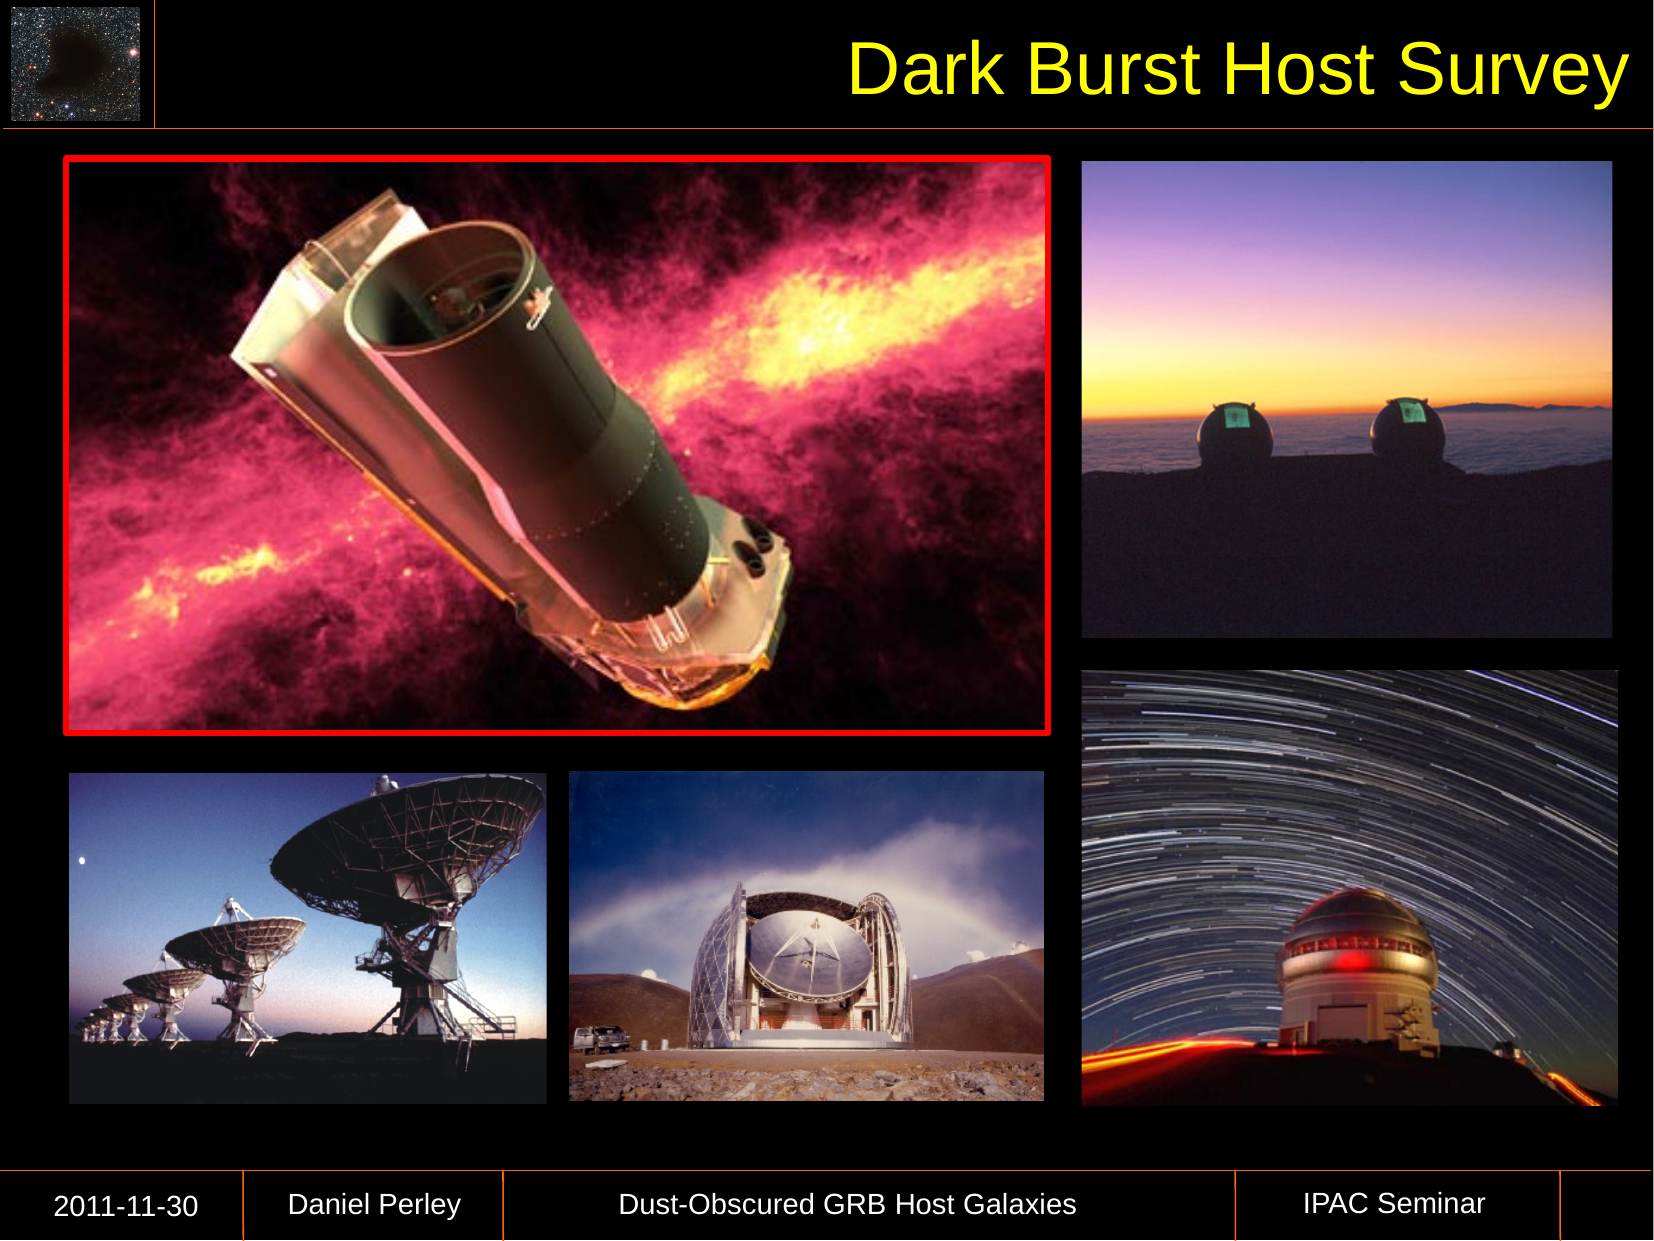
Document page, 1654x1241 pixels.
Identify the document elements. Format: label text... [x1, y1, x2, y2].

picture [11, 7, 140, 121]
picture [69, 161, 1046, 731]
picture [1081, 161, 1613, 638]
picture [569, 771, 1044, 1101]
picture [1081, 670, 1618, 1106]
title Dark Burst Host Survey [225, 17, 1631, 119]
picture [69, 773, 547, 1104]
